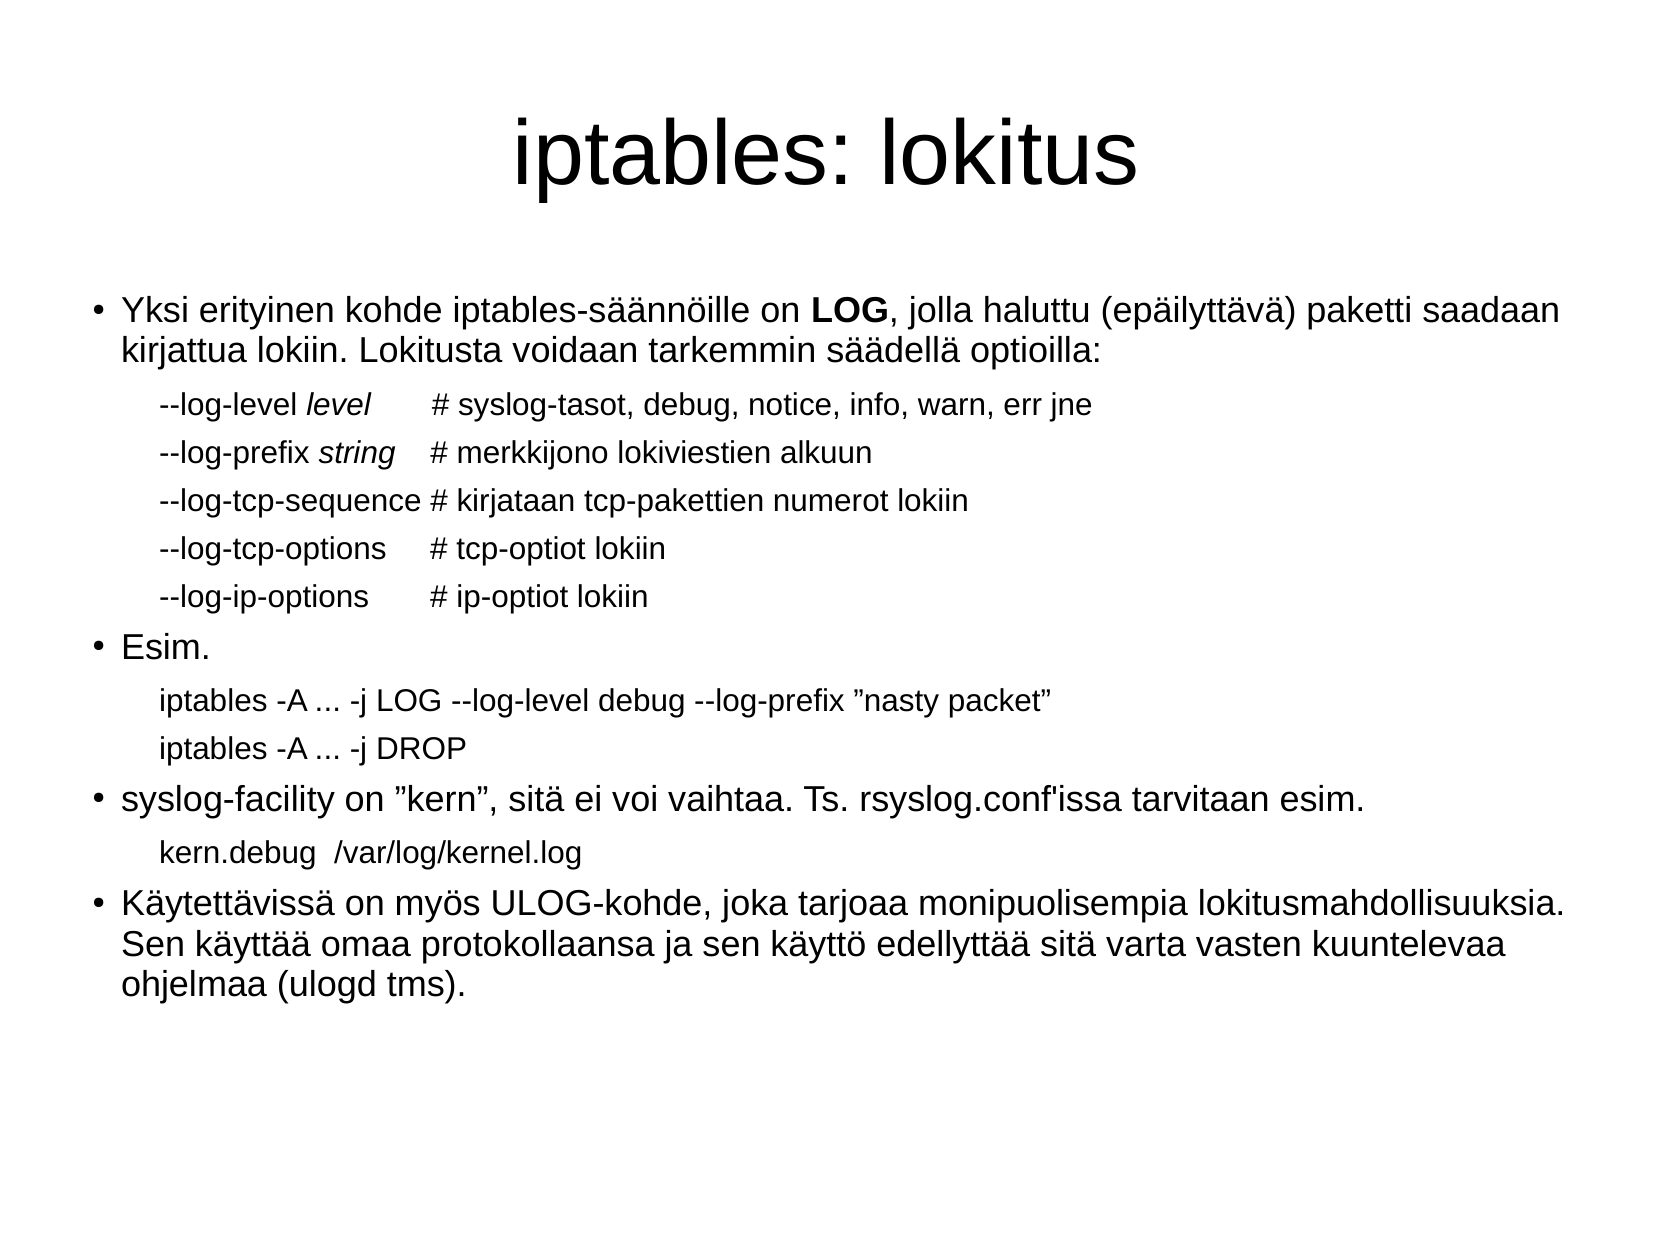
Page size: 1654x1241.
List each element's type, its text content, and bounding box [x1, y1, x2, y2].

list Yksi erityinen kohde iptables-säännöille on LOG, jolla haluttu (epäilyttävä) paketti saadaan kirjattua lokiin. Lokitusta voidaan tarkemmin säädellä optioilla: --log-level level # syslog-tasot, debug, notice, info, warn, err jne --log-prefix string # merkkijono lokiviestien alkuun --log-tcp-sequence # kirjataan tcp-pakettien numerot lokiin --log-tcp-options # tcp-optiot lokiin --log-ip-options # ip-optiot lokiin Esim. iptables -A ... -j LOG --log-level debug --log-prefix ”nasty packet” iptables -A ... -j DROP syslog-facility on ”kern”, sitä ei voi vaihtaa. Ts. rsyslog.conf'issa tarvitaan esim. kern.debug /var/log/kernel.log Käytettävissä on myös ULOG-kohde, joka tarjoaa monipuolisempia lokitusmahdollisuuksia. Sen käyttää omaa protokollaansa ja sen käyttö edellyttää sitä varta vasten kuuntelevaa ohjelmaa (ulogd tms). [82, 290, 1571, 1010]
title iptables: lokitus [82, 49, 1571, 257]
